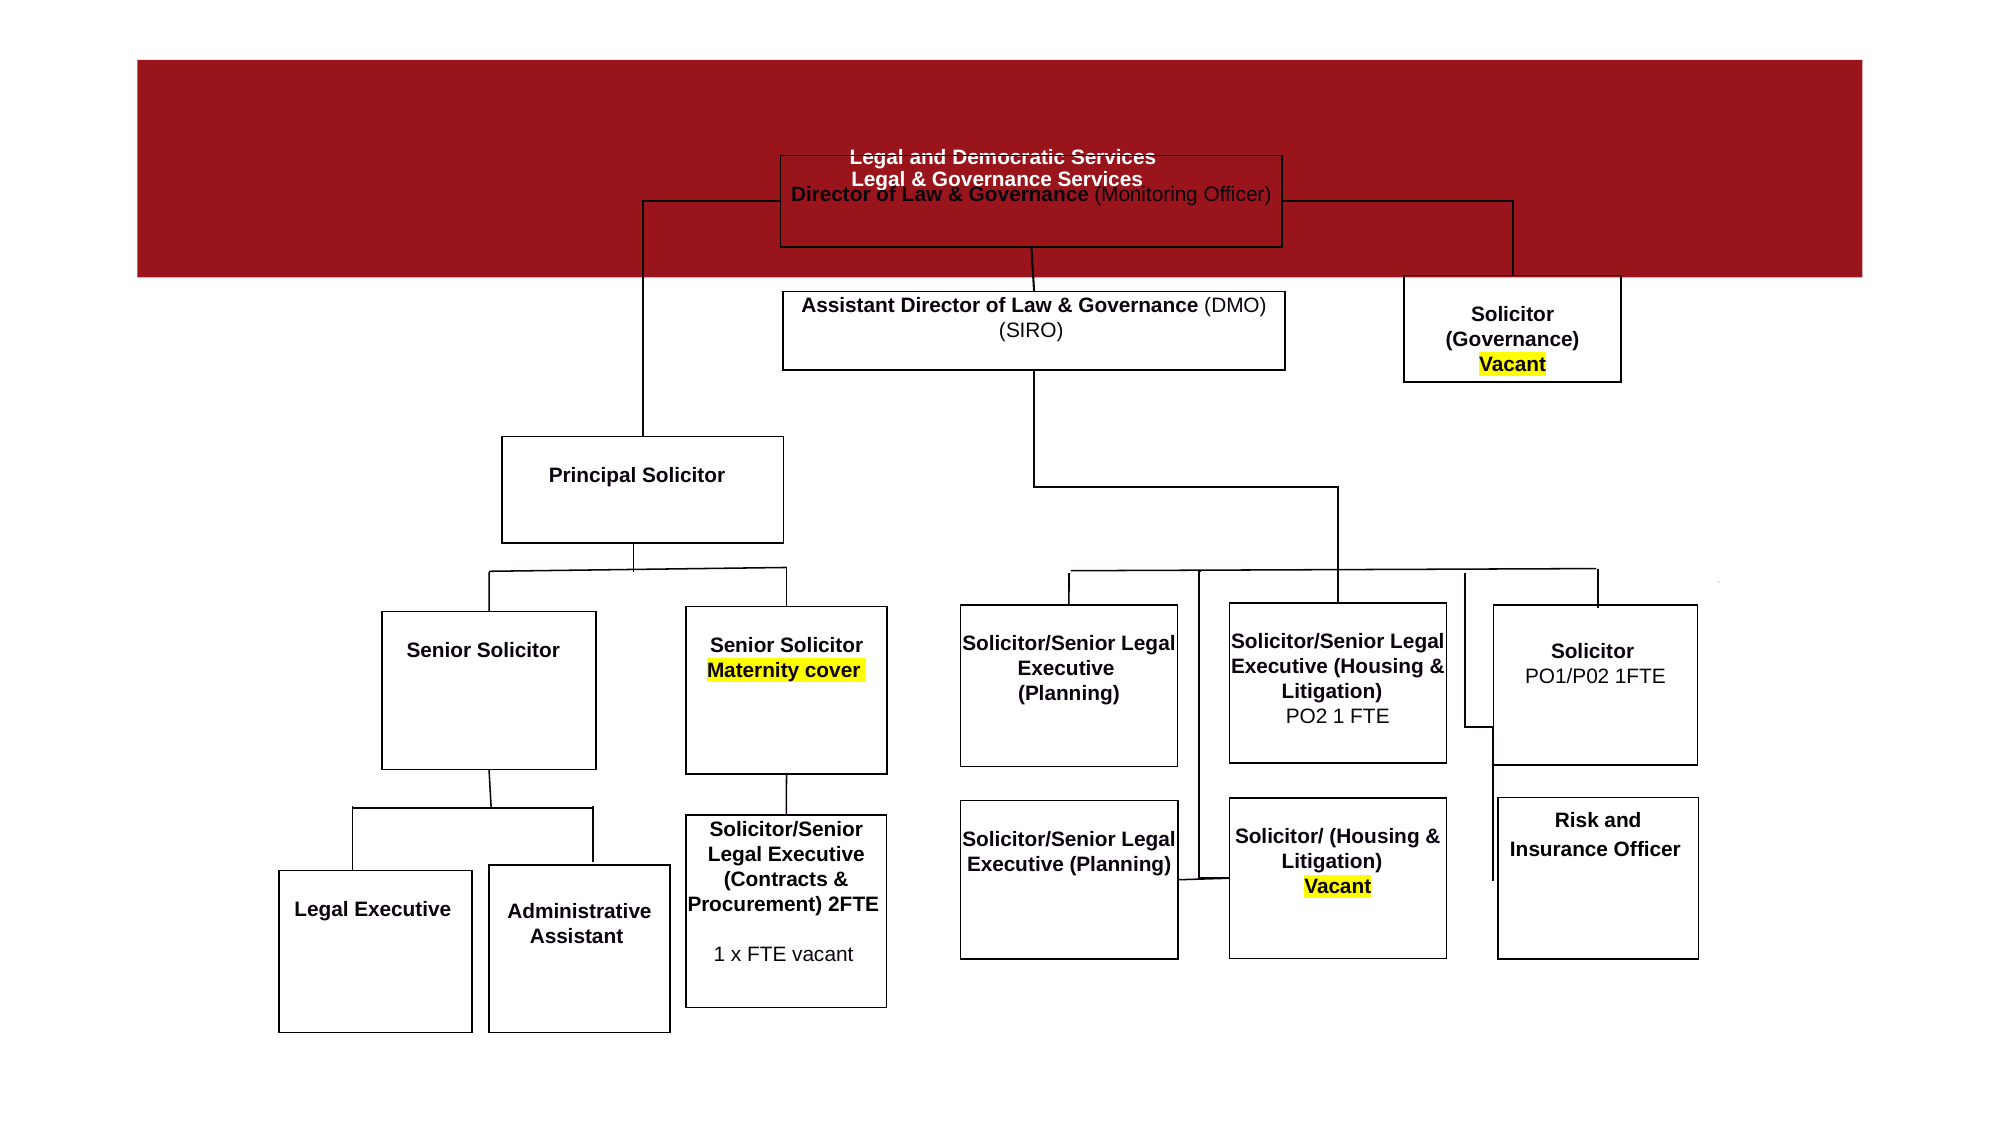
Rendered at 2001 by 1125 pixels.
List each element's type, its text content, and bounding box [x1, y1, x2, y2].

text_box Senior Solicitor [382, 611, 596, 770]
text_box Director of Law & Governance (Monitoring Officer) [781, 156, 1282, 247]
text_box Senior Solicitor Maternity cover [686, 606, 887, 774]
text_box Solicitor/Senior Legal Executive (Planning) [961, 801, 1178, 959]
text_box Solicitor/Senior Legal Executive (Contracts & Procurement) 2FTE 1 x FTE vacant [686, 815, 886, 1008]
text_box Administrative Assistant [489, 865, 670, 1033]
title Legal and Democratic Services Legal & Governance Services [320, 20, 1680, 133]
text_box Risk and Insurance Officer [1497, 797, 1699, 959]
text_box Solicitor (Governance) Vacant [1404, 276, 1621, 382]
text_box Solicitor/ (Housing & Litigation) Vacant [1229, 798, 1446, 958]
text_box Solicitor/Senior Legal Executive (Housing & Litigation) PO2 1 FTE [1229, 603, 1446, 763]
text_box Solicitor PO1/P02 1FTE [1493, 605, 1698, 766]
text_box Principal Solicitor [502, 437, 783, 543]
text_box Assistant Director of Law & Governance (DMO) (SIRO) [783, 291, 1285, 370]
text_box Legal Executive [279, 870, 472, 1033]
text_box Solicitor/Senior Legal Executive (Planning) [960, 605, 1178, 766]
